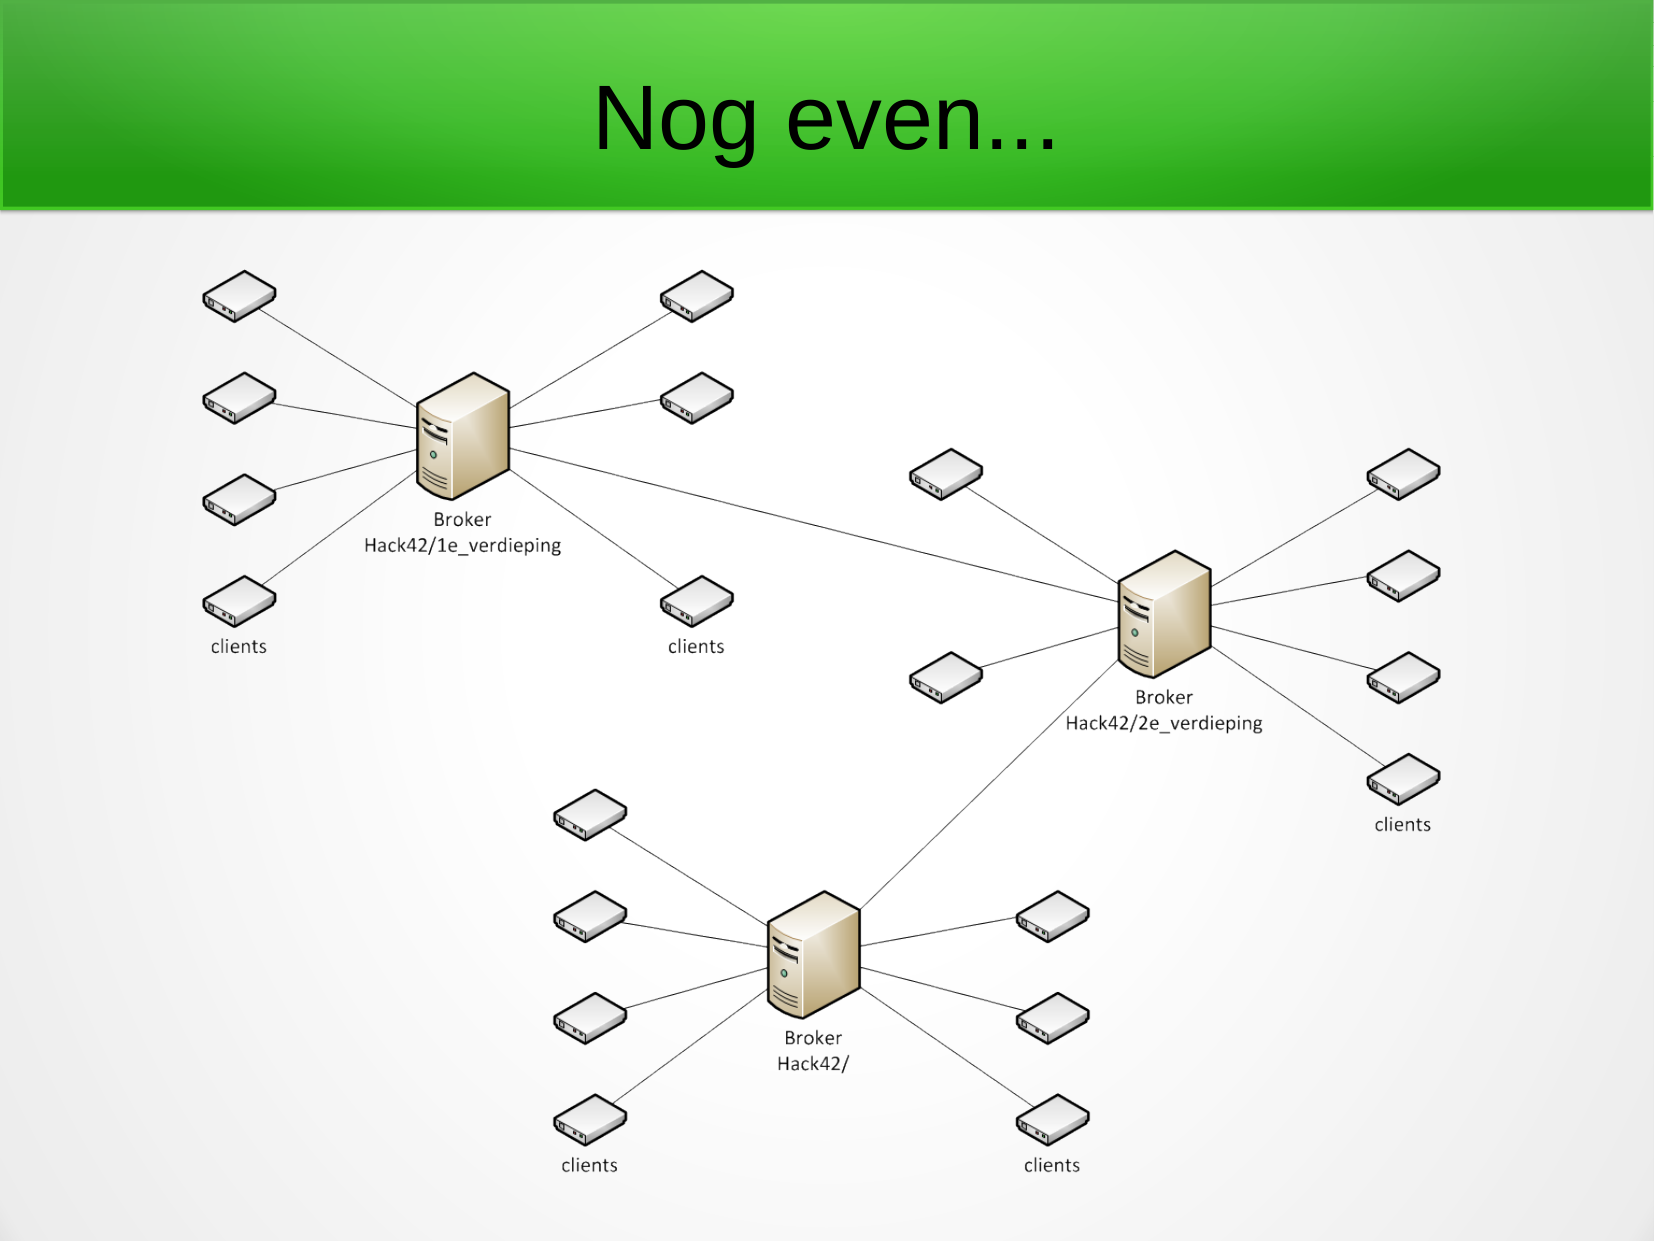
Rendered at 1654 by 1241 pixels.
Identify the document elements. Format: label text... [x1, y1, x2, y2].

title Nog even... [82, 47, 1571, 189]
picture [202, 269, 1441, 1179]
